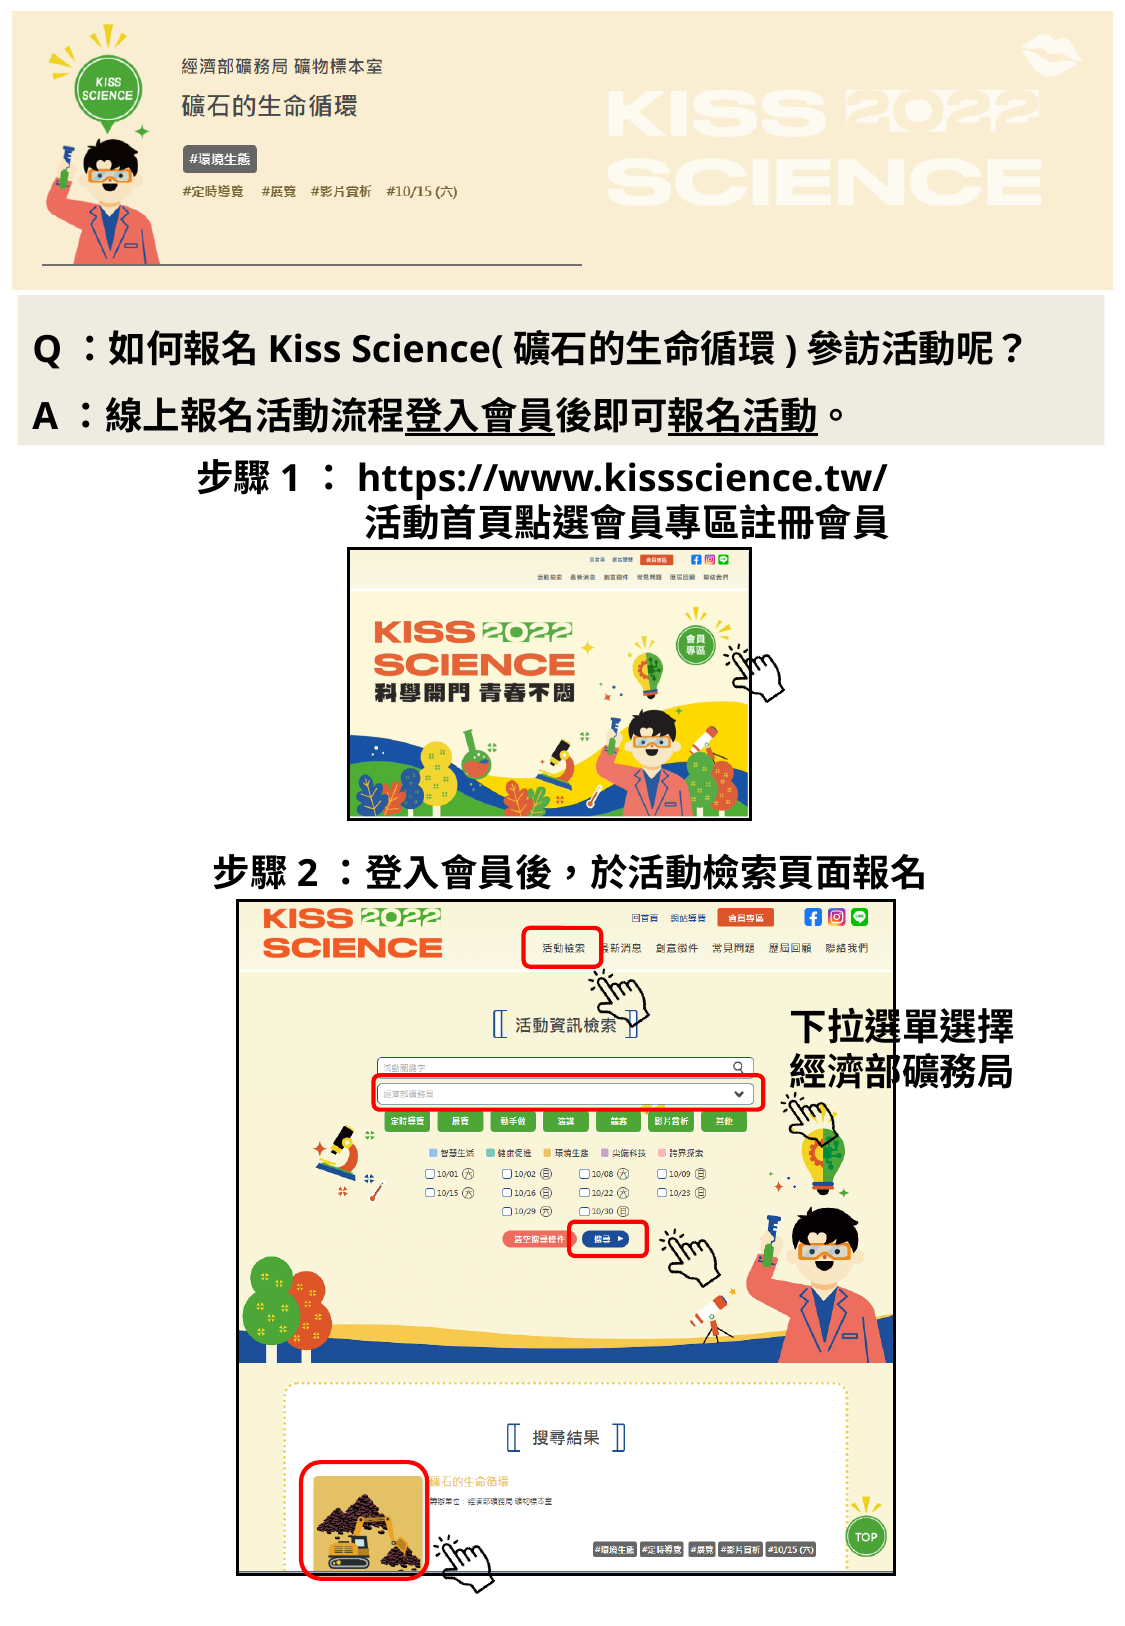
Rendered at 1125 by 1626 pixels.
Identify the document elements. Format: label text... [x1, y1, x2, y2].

text_box 步驟2：登入會員後，於活動檢索頁面報名 [198, 841, 1010, 902]
picture [349, 552, 806, 819]
text_box 下拉選單選擇 經濟部礦務局 [775, 995, 1044, 1101]
picture [11, 11, 1114, 290]
picture [239, 902, 894, 1617]
text_box Q：如何報名Kiss Science(礦石的生命循環)參訪活動呢？ A：線上報名活動流程登入會員後即可報名活動。 [17, 295, 1105, 446]
picture [304, 1465, 425, 1573]
text_box 步驟1：https://www.kissscience.tw/ 活動首頁點選會員專區註冊會員 [181, 446, 1004, 552]
